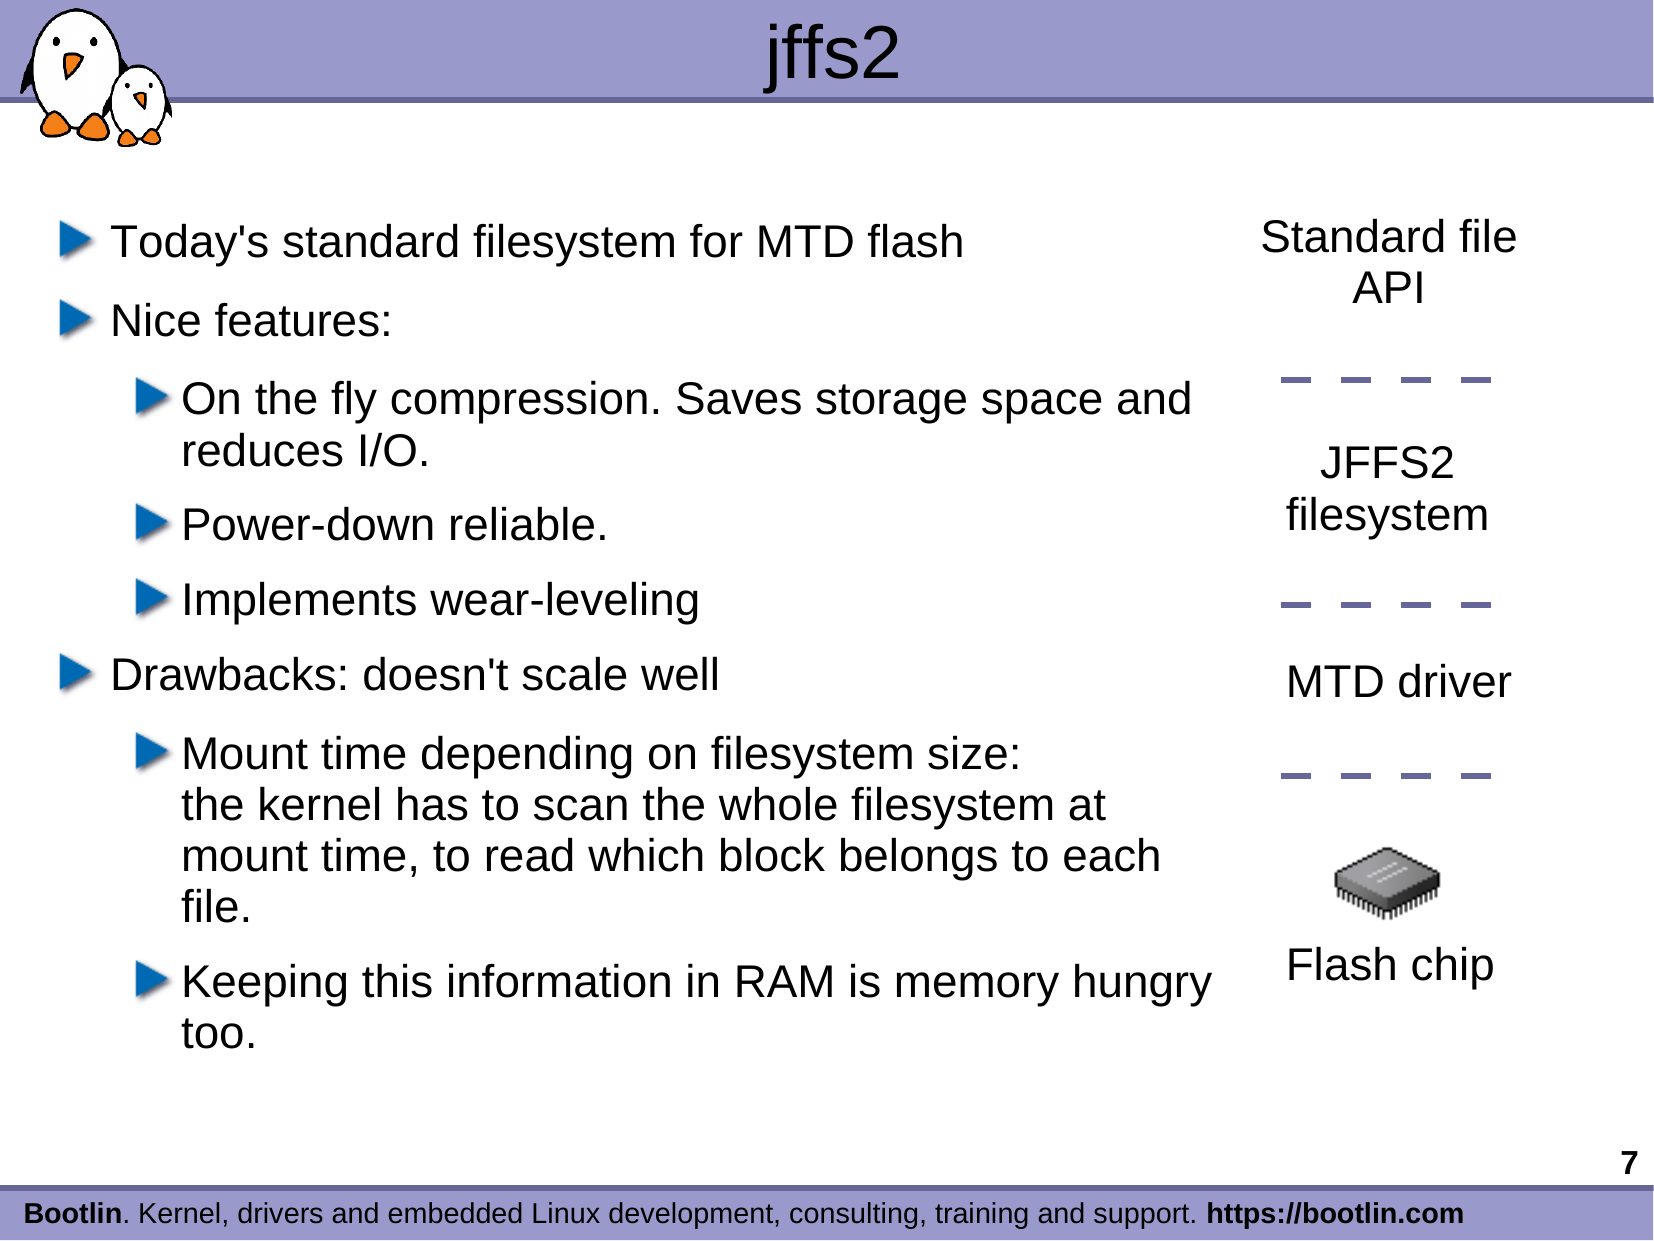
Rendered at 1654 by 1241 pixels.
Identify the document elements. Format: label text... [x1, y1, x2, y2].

text_box MTD driver [1285, 655, 1513, 713]
picture [1328, 826, 1448, 939]
picture [20, 8, 172, 147]
text_box Standard file API [1260, 210, 1518, 325]
title jffs2 [108, 0, 1560, 106]
list Today's standard filesystem for MTD flash Nice features: On the fly compression. Saves storage space and reduces I/O. Power-down reliable. Implements wear-leveling Drawbacks: doesn't scale well Mount time depending on filesystem size: the kernel has to scan the whole filesystem at mount time, to read which block belongs to each file. Keeping this information in RAM is memory hungry too. [39, 216, 1236, 1134]
text_box JFFS2 filesystem [1285, 437, 1490, 552]
text_box Flash chip [1285, 939, 1496, 997]
